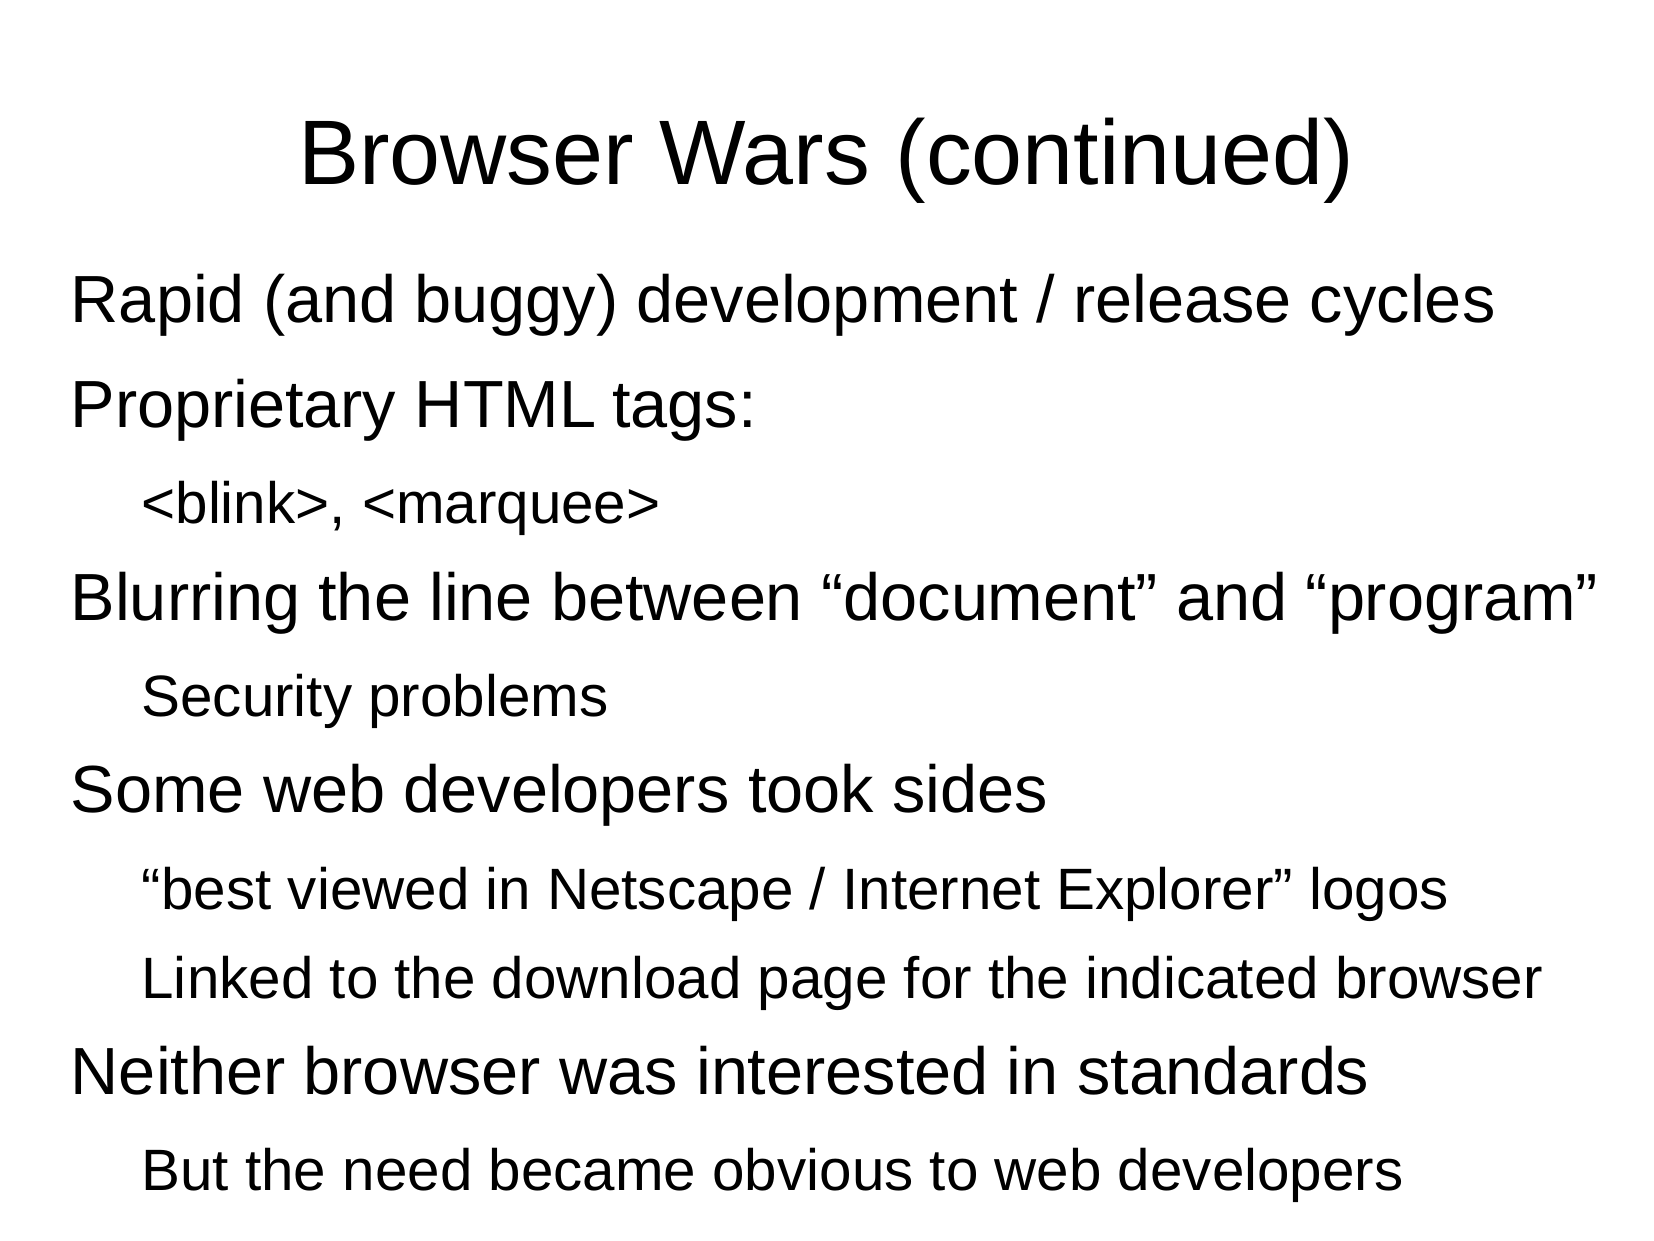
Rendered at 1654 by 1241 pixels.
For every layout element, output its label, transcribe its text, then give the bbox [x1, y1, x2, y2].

list Rapid (and buggy) development / release cycles Proprietary HTML tags: <blink>, <marquee> Blurring the line between “document” and “program” Security problems Some web developers took sides “best viewed in Netscape / Internet Explorer” logos Linked to the download page for the indicated browser Neither browser was interested in standards But the need became obvious to web developers [0, 262, 1643, 1203]
title Browser Wars (continued) [82, 49, 1571, 257]
